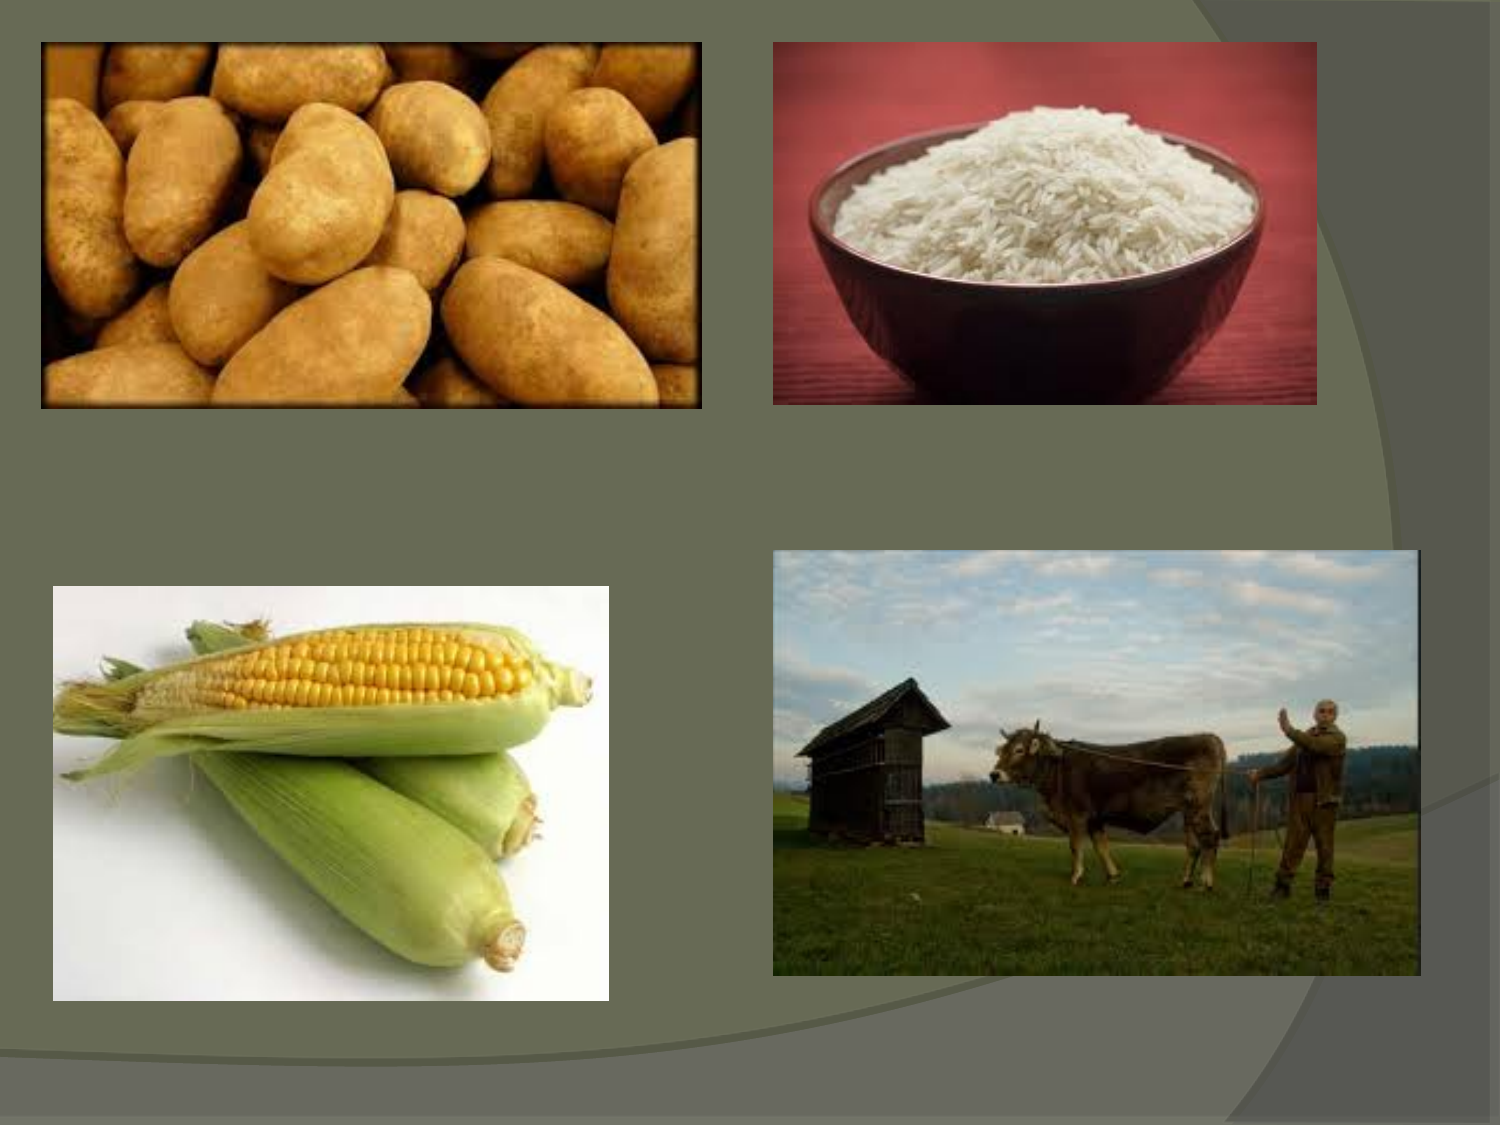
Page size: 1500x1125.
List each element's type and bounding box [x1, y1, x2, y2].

picture [53, 586, 609, 1001]
picture [773, 550, 1421, 977]
picture [773, 42, 1317, 405]
picture [41, 42, 702, 409]
